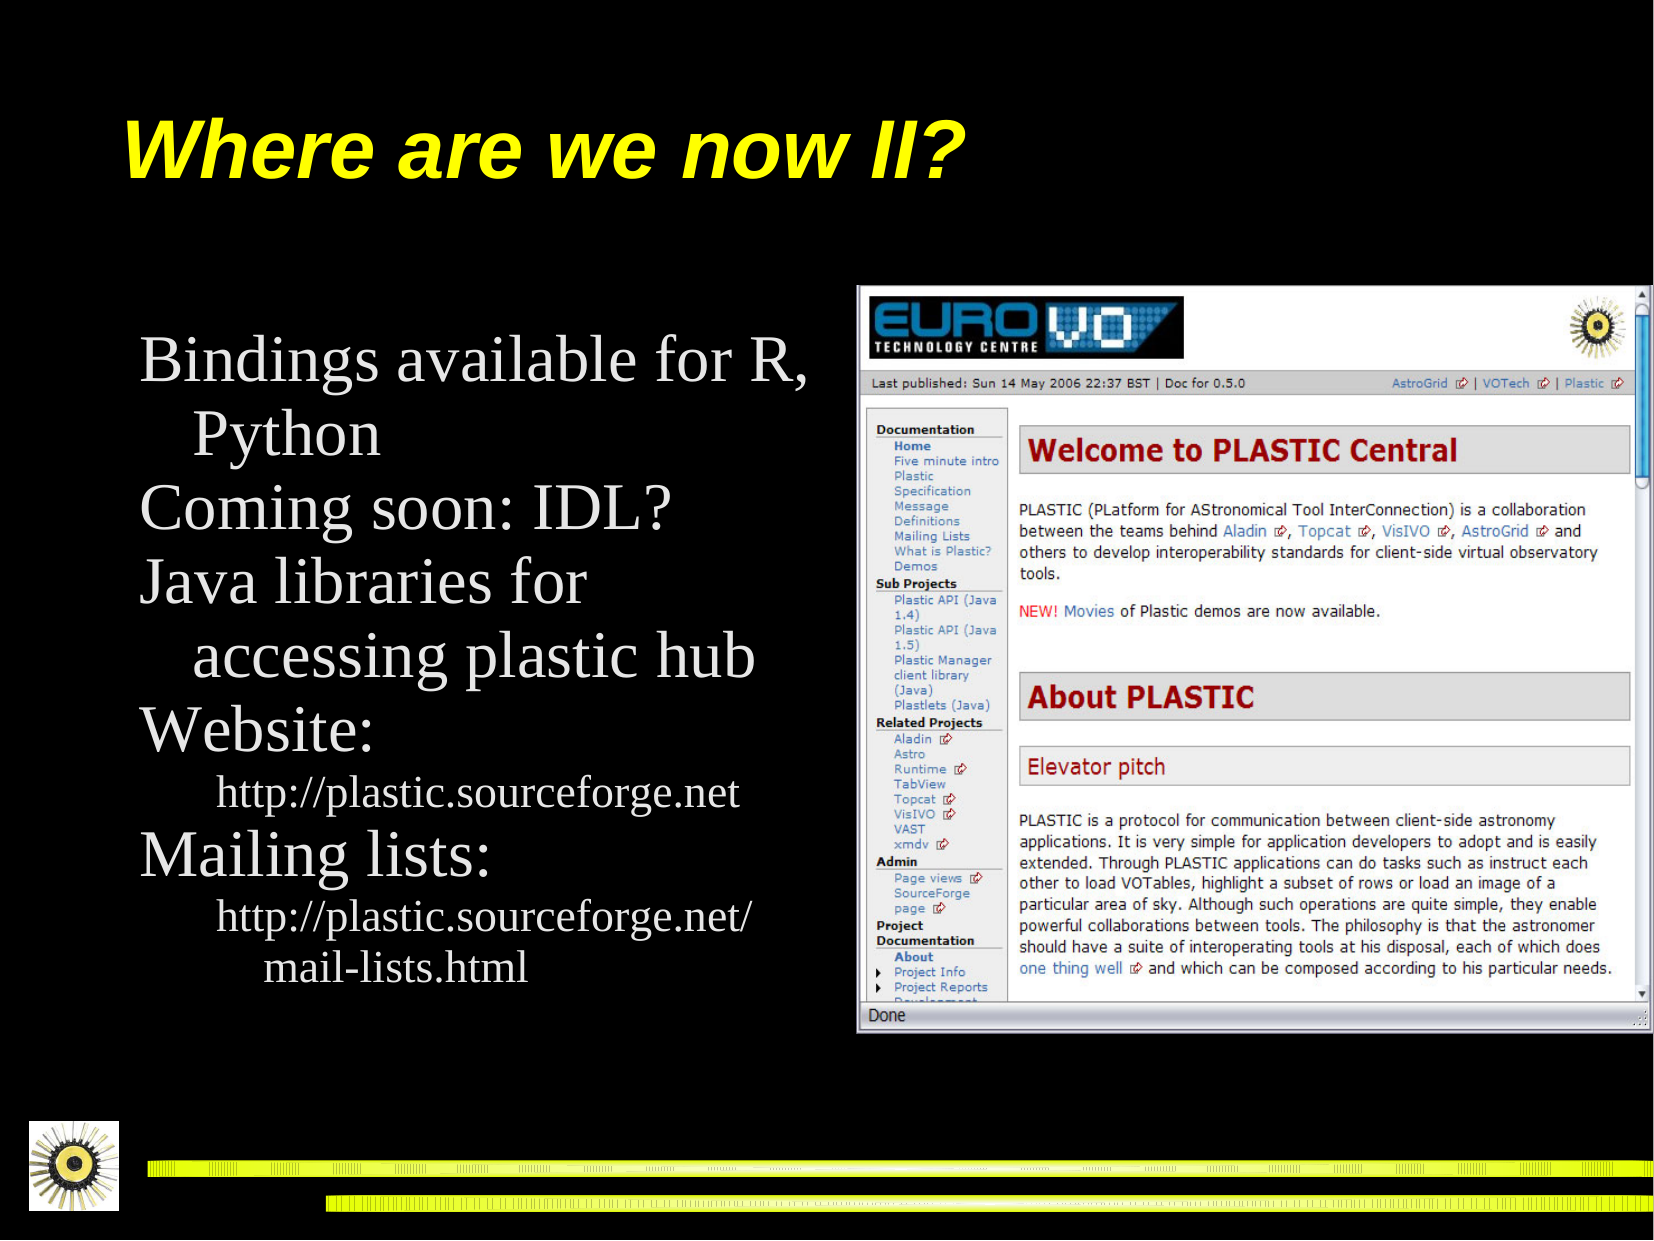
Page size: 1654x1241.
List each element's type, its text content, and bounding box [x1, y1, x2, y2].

picture [29, 1121, 119, 1211]
list Bindings available for R, Python Coming soon: IDL? Java libraries for accessing plastic hub Website: http://plastic.sourceforge.net Mailing lists: http://plastic.sourceforge.net/mail-lists.html [121, 322, 824, 1133]
picture [856, 285, 1654, 1034]
title Where are we now II? [121, 46, 1534, 254]
